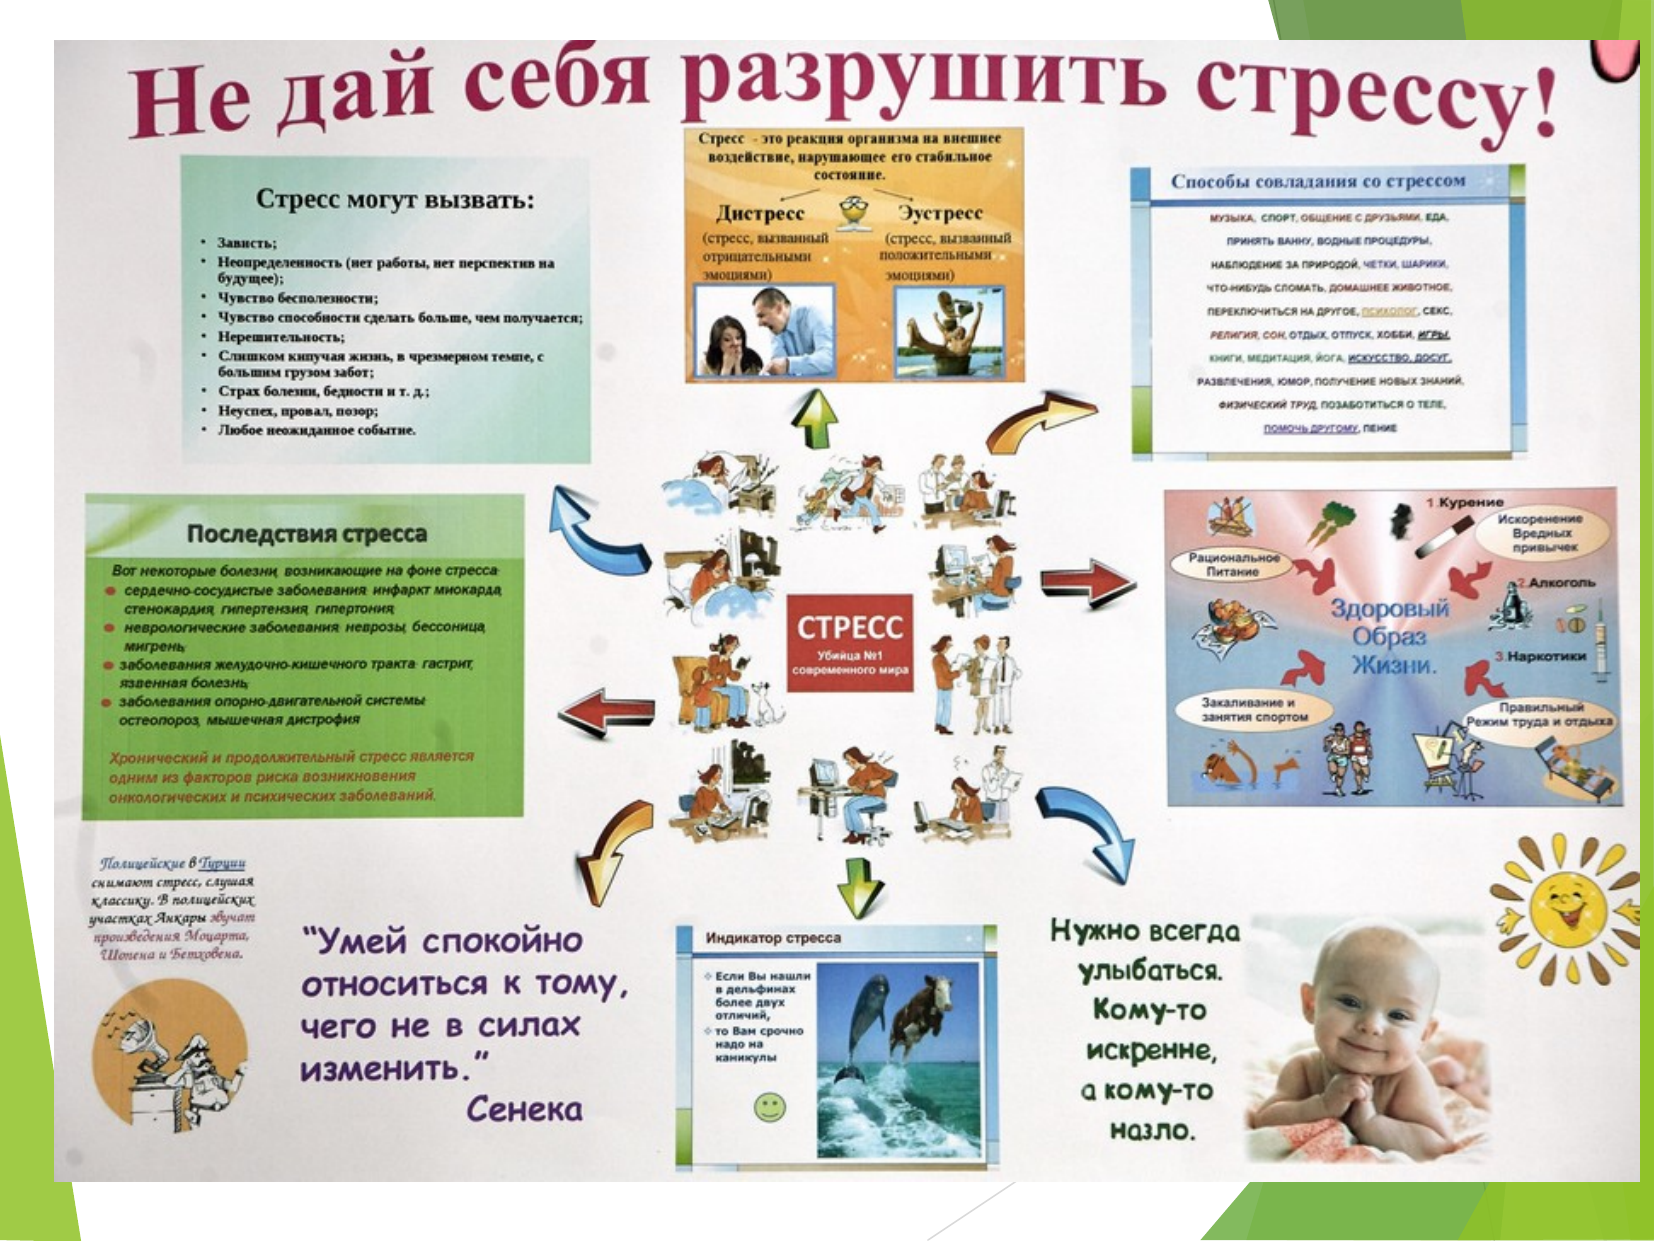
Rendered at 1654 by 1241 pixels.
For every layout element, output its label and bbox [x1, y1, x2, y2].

picture [54, 40, 1640, 1182]
